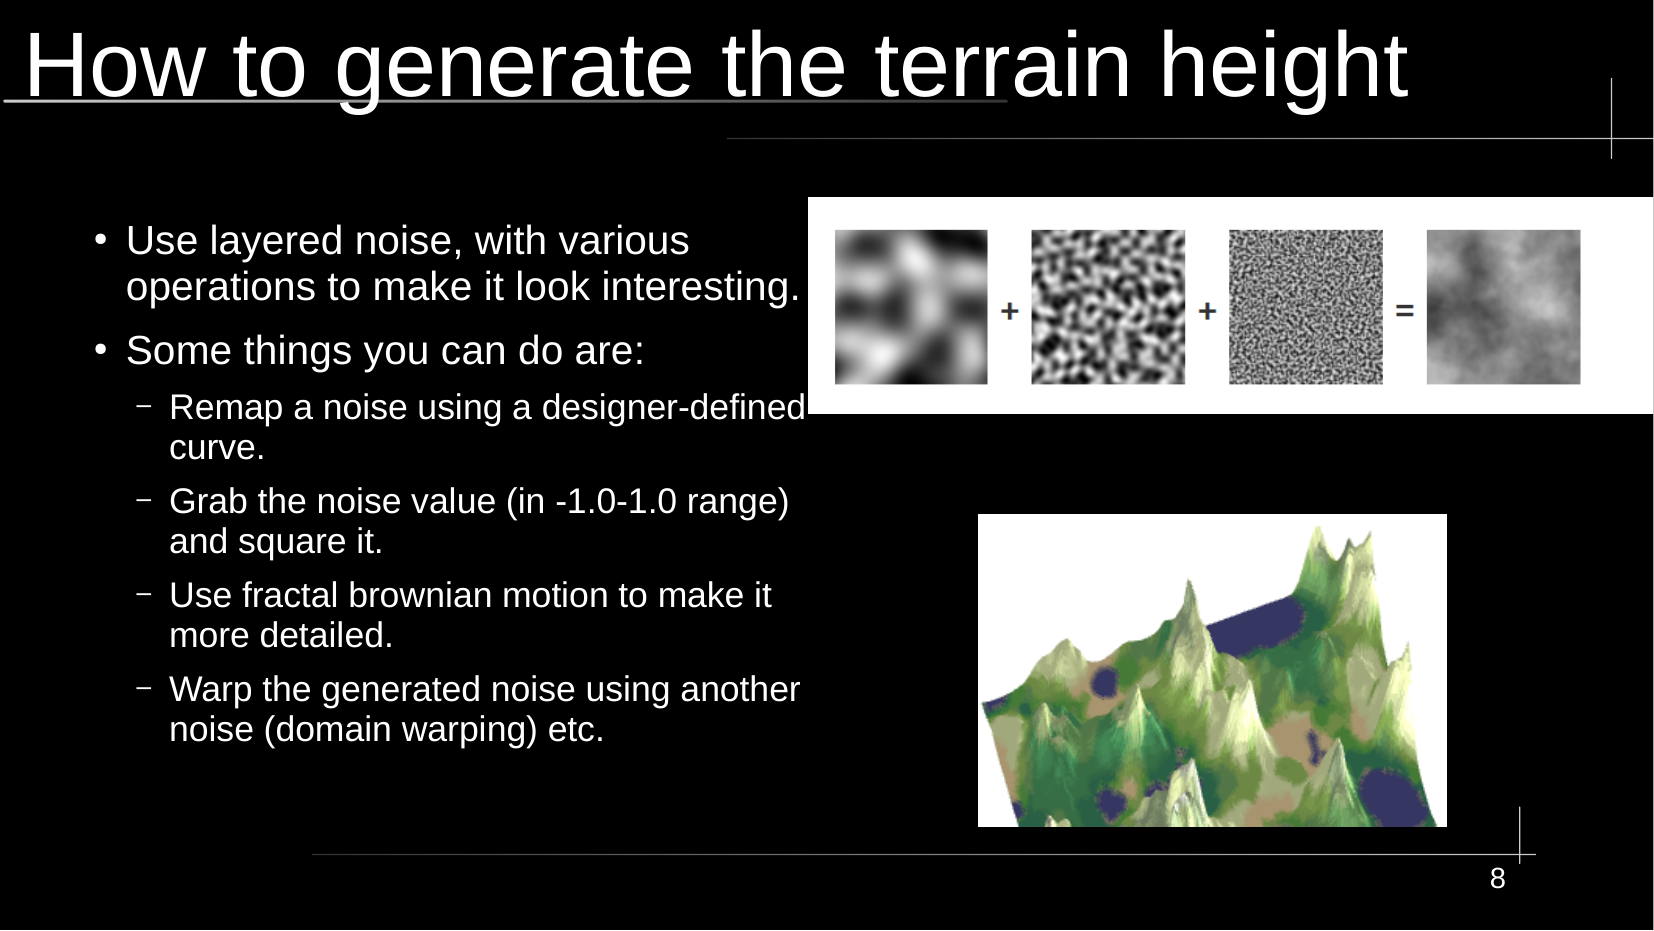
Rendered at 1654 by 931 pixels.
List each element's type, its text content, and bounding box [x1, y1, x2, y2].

title How to generate the terrain height [23, 11, 1589, 119]
list Use layered noise, with various operations to make it look interesting. Some things you can do are: Remap a noise using a designer-defined curve. Grab the noise value (in -1.0-1.0 range) and square it. Use fractal brownian motion to make it more detailed. Warp the generated noise using another noise (domain warping) etc. [82, 217, 827, 758]
picture [978, 514, 1447, 827]
picture [808, 197, 1654, 414]
